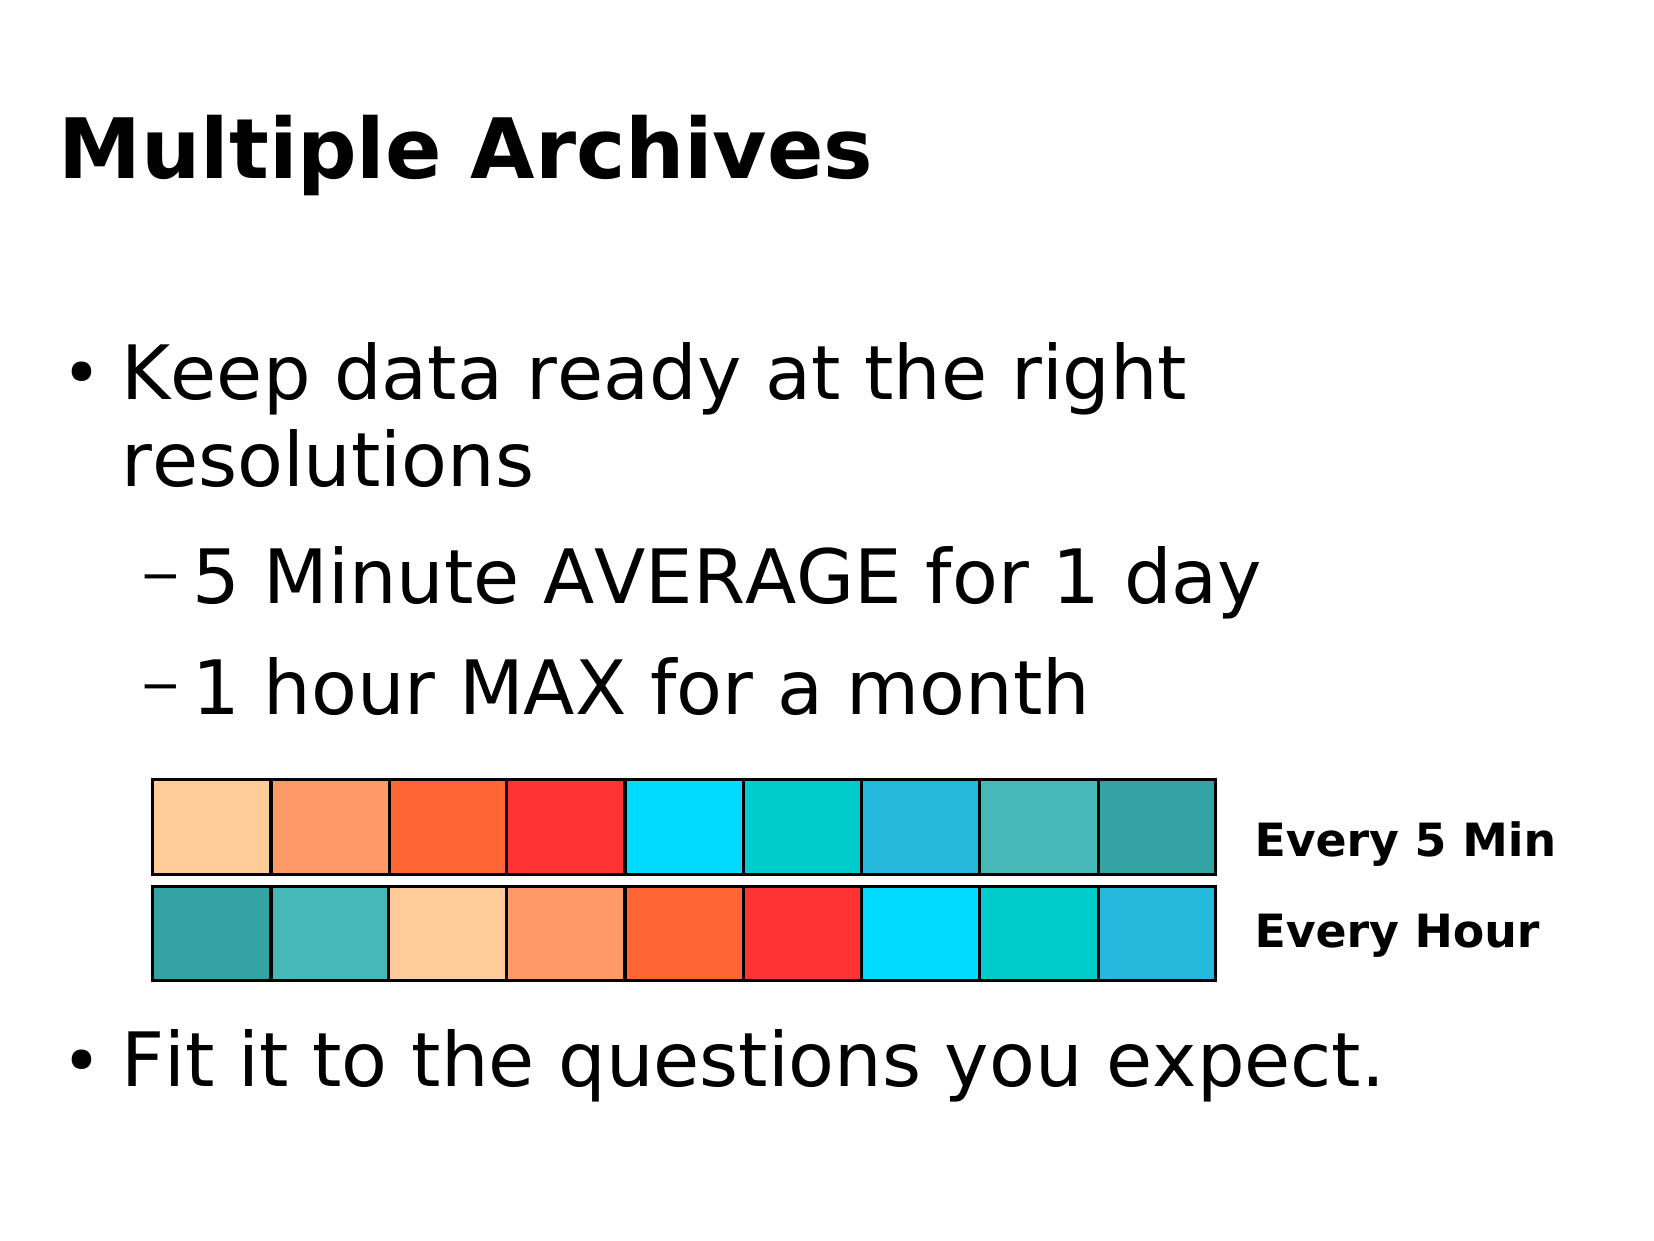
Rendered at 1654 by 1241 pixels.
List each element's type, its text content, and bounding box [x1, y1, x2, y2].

title Multiple Archives [59, 75, 1607, 225]
text_box Every 5 Min [1239, 806, 1572, 875]
text_box [152, 779, 1216, 875]
text_box Every Hour [1239, 897, 1555, 966]
list Keep data ready at the right resolutions 5 Minute AVERAGE for 1 day 1 hour MAX for a month Fit it to the questions you expect. [50, 329, 1571, 1106]
text_box [152, 886, 1216, 981]
